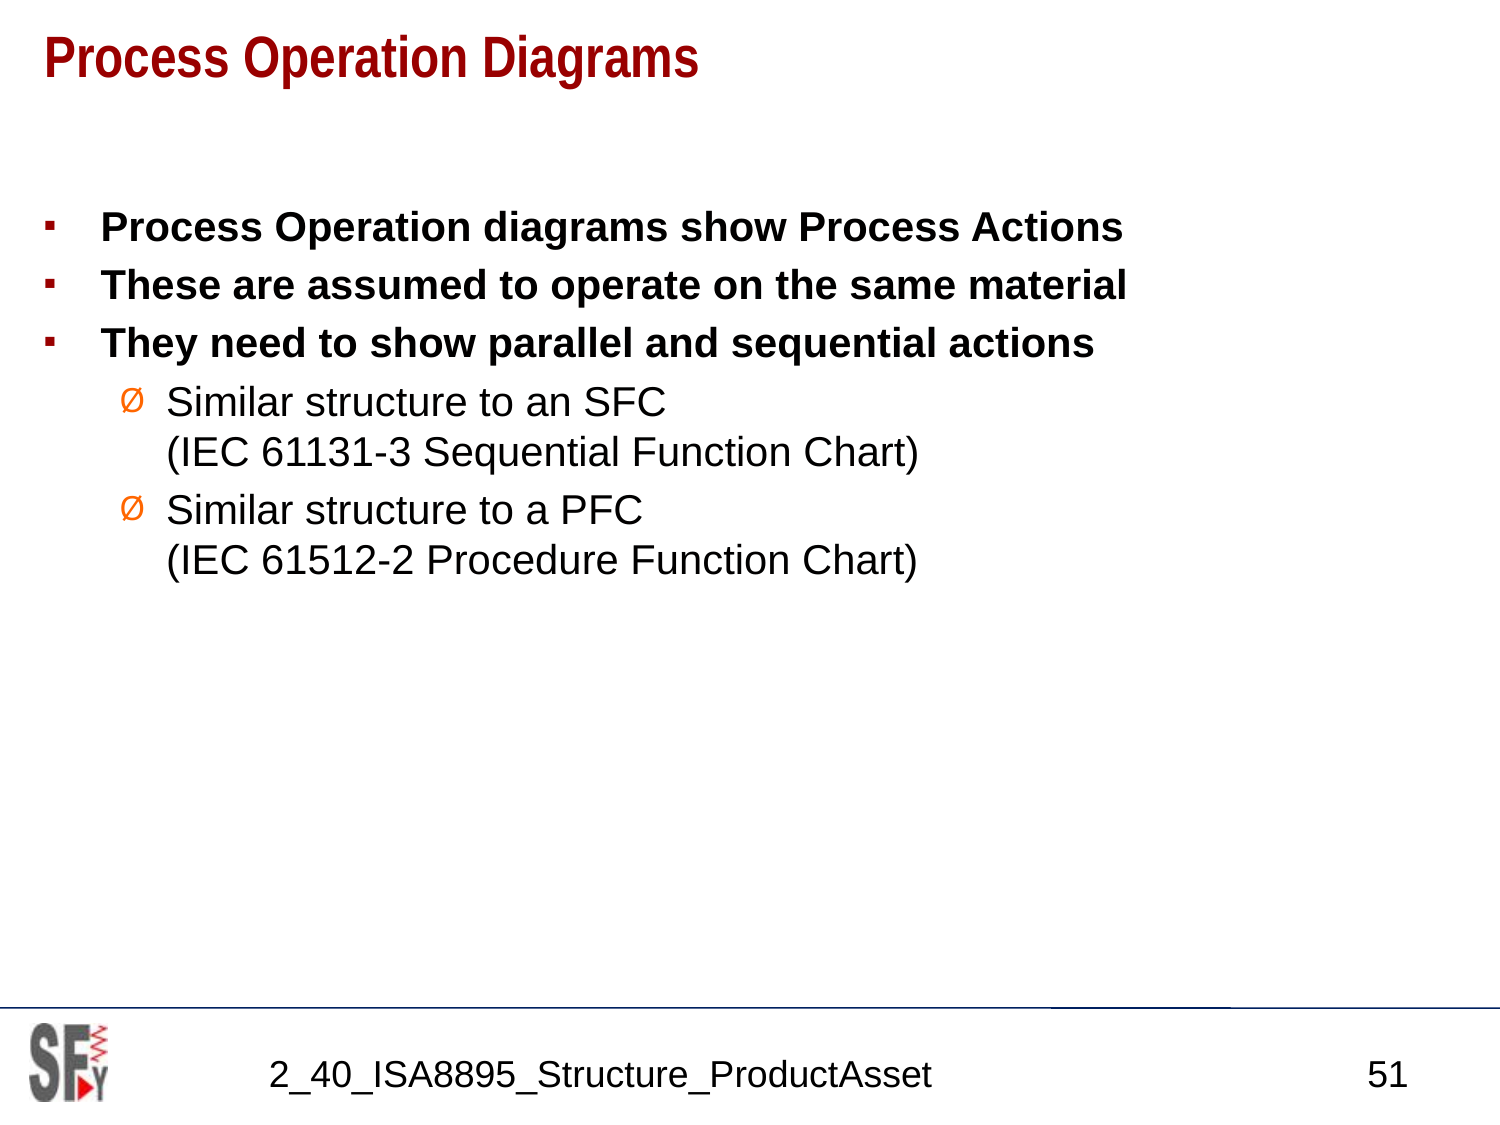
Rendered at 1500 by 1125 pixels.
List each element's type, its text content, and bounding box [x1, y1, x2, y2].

picture [29, 1023, 108, 1102]
slide_number <numéro> [1352, 1034, 1490, 1103]
title Process Operation Diagrams [29, 12, 1471, 138]
list Process Operation diagrams show Process Actions These are assumed to operate on the same material They need to show parallel and sequential actions Similar structure to an SFC (IEC 61131-3 Sequential Function Chart) Similar structure to a PFC (IEC 61512-2 Procedure Function Chart) [29, 184, 1471, 988]
footer 2_40_ISA8895_Structure_ProductAsset [253, 1034, 1336, 1103]
